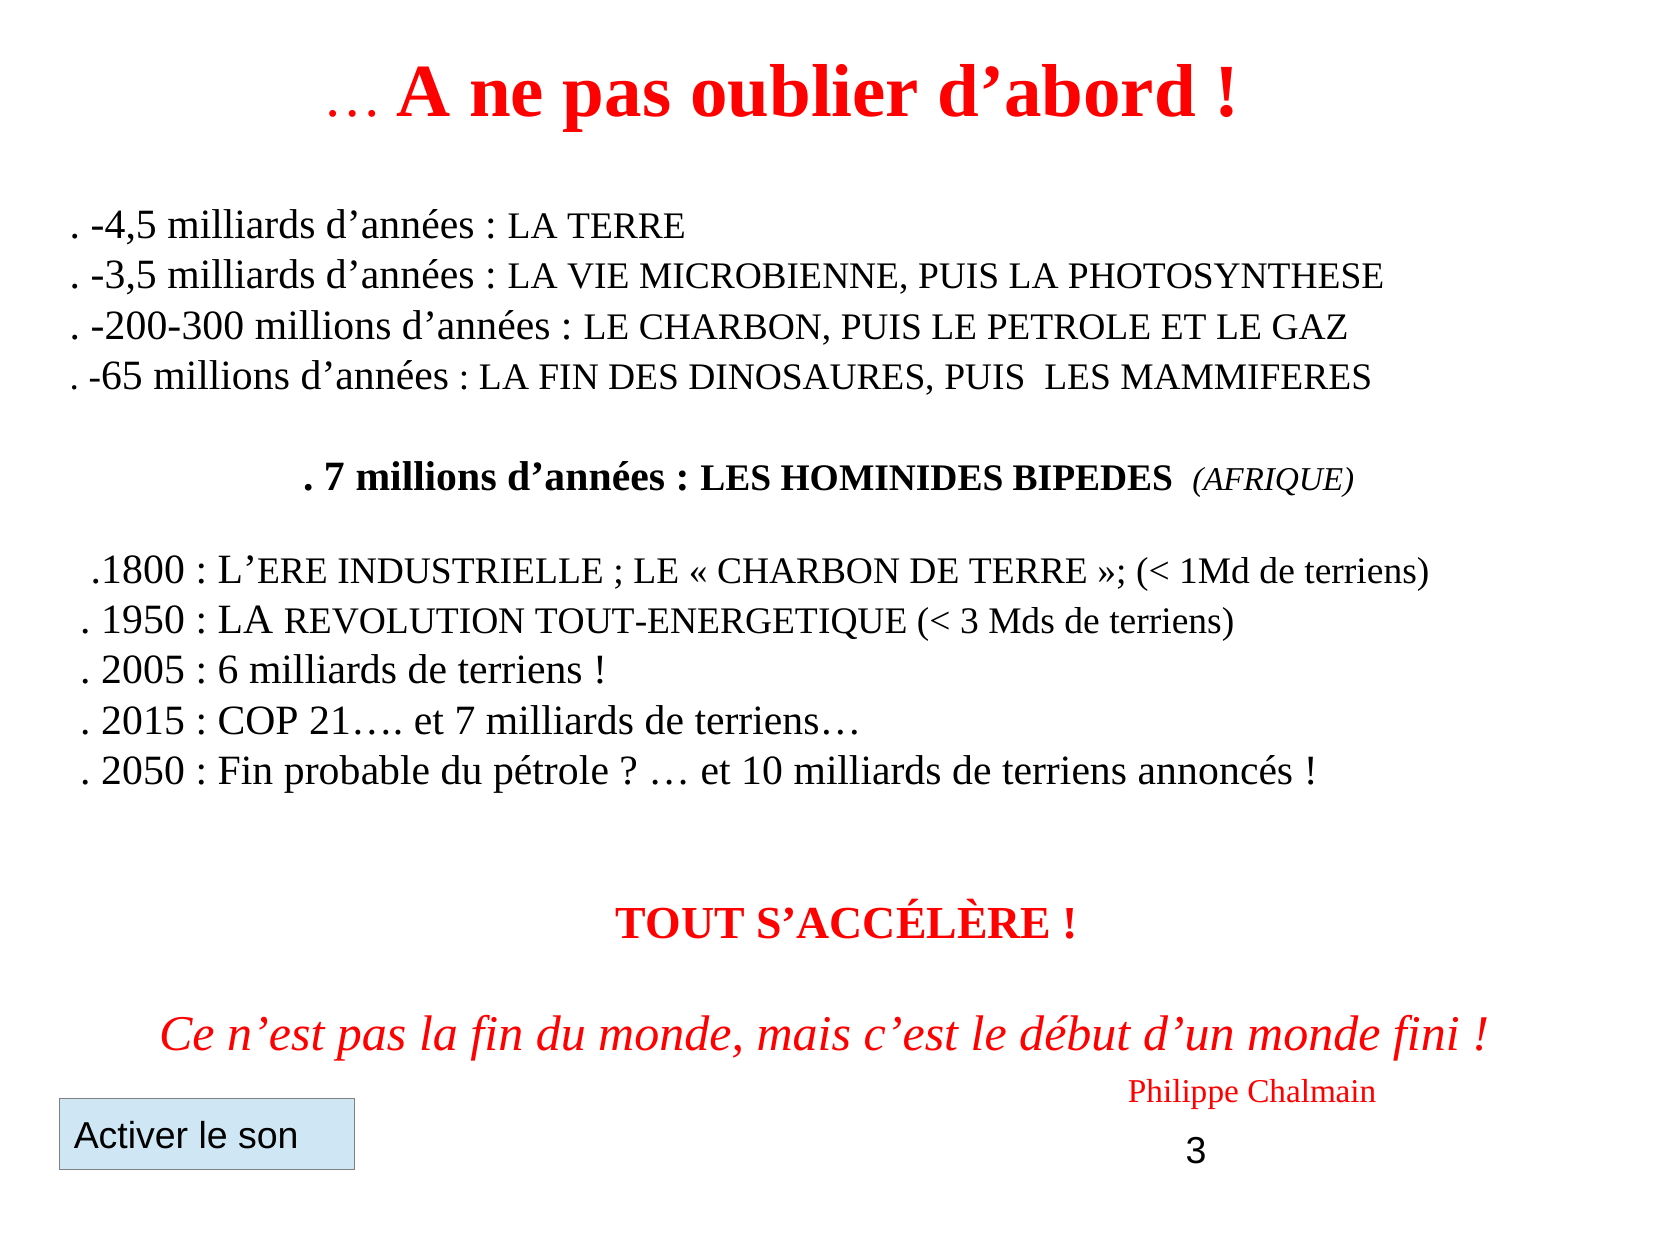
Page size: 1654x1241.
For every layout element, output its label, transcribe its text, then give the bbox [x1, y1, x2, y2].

text_box . -4,5 milliards d’années : LA TERRE . -3,5 milliards d’années : LA VIE MICROBIENNE, PUIS LA PHOTOSYNTHESE . -200-300 millions d’années : LE CHARBON, PUIS LE PETROLE ET LE GAZ . -65 millions d’années : LA FIN DES DINOSAURES, PUIS LES MAMMIFERES . 7 millions d’années : LES HOMINIDES BIPEDES (AFRIQUE) .1800 : L’ERE INDUSTRIELLE ; LE « CHARBON DE TERRE »; (< 1Md de terriens) . 1950 : LA REVOLUTION TOUT-ENERGETIQUE (< 3 Mds de terriens) . 2005 : 6 milliards de terriens ! . 2015 : COP 21…. et 7 milliards de terriens… . 2050 : Fin probable du pétrole ? … et 10 milliards de terriens annoncés ! TOUT S’ACCÉLÈRE ! Ce n’est pas la fin du monde, mais c’est le début d’un monde fini ! Philippe Chalmain [53, 198, 1584, 1087]
text_box … A ne pas oublier d’abord ! [41, 64, 1392, 140]
text_box Activer le son [59, 1098, 355, 1170]
text_box <numéro> [1185, 1129, 1560, 1204]
